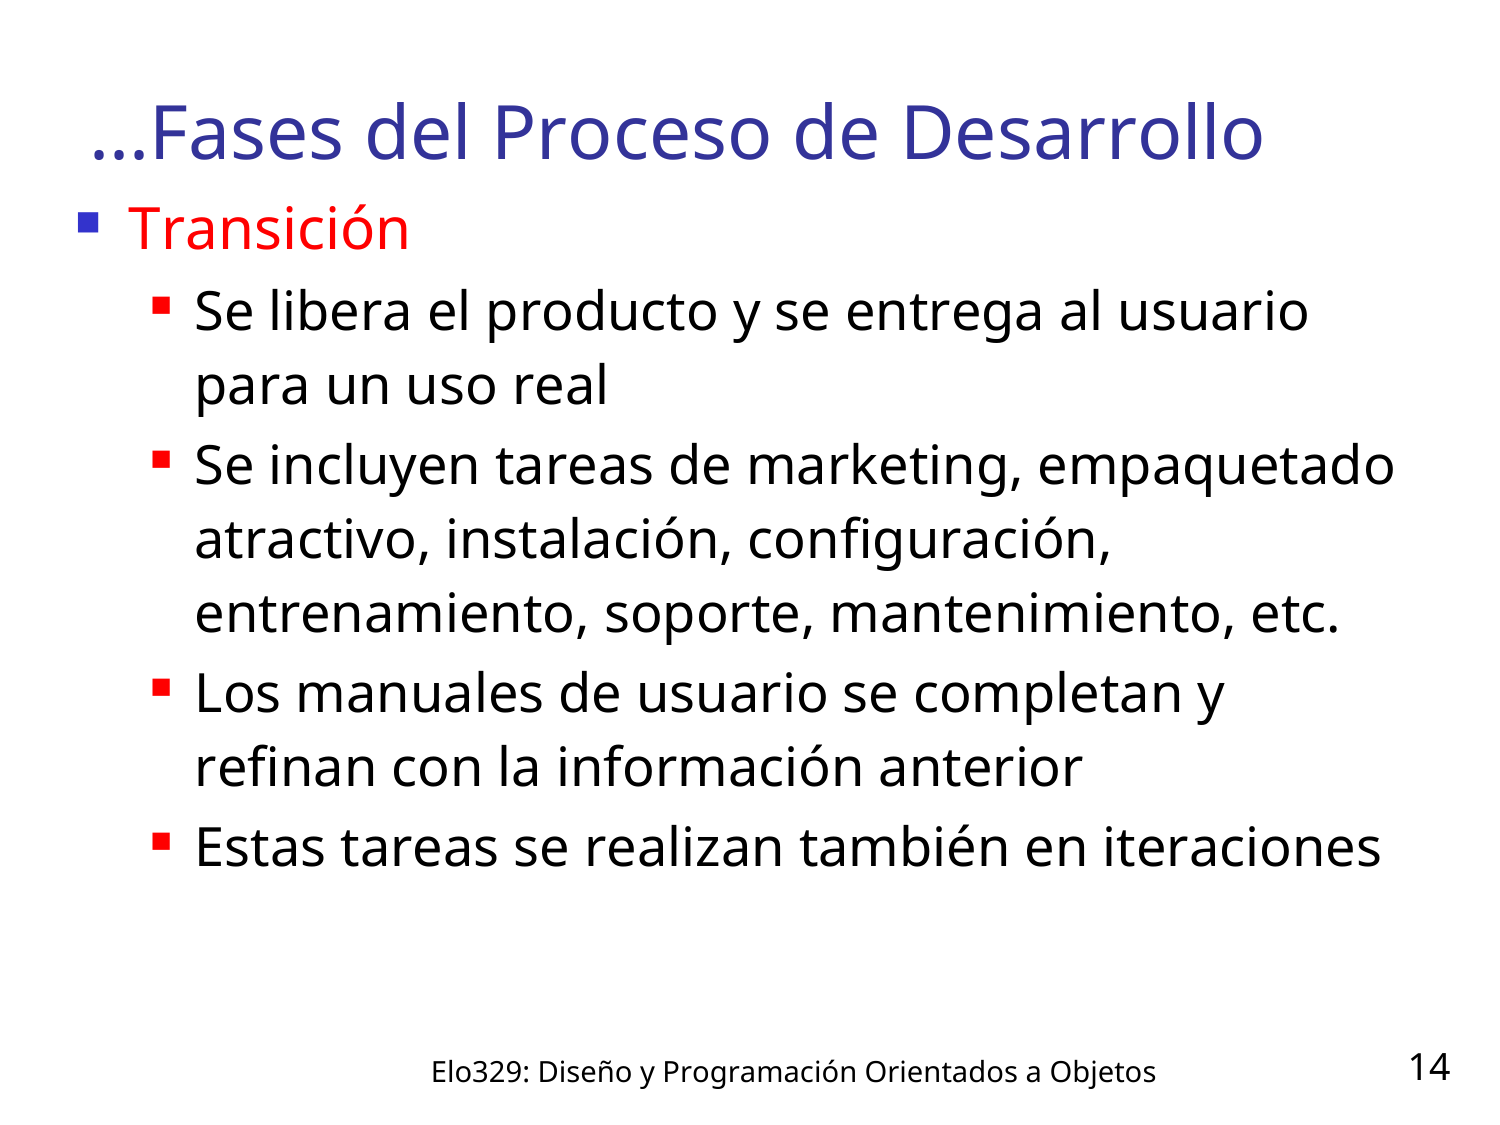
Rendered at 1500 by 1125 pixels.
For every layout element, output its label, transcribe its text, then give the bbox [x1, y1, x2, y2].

title ...Fases del Proceso de Desarrollo [75, 10, 1426, 188]
list Transición Se libera el producto y se entrega al usuario para un uso real Se incluyen tareas de marketing, empaquetado atractivo, instalación, configuración, entrenamiento, soporte, mantenimiento, etc. Los manuales de usuario se completan y refinan con la información anterior Estas tareas se realizan también en iteraciones [75, 187, 1398, 1051]
